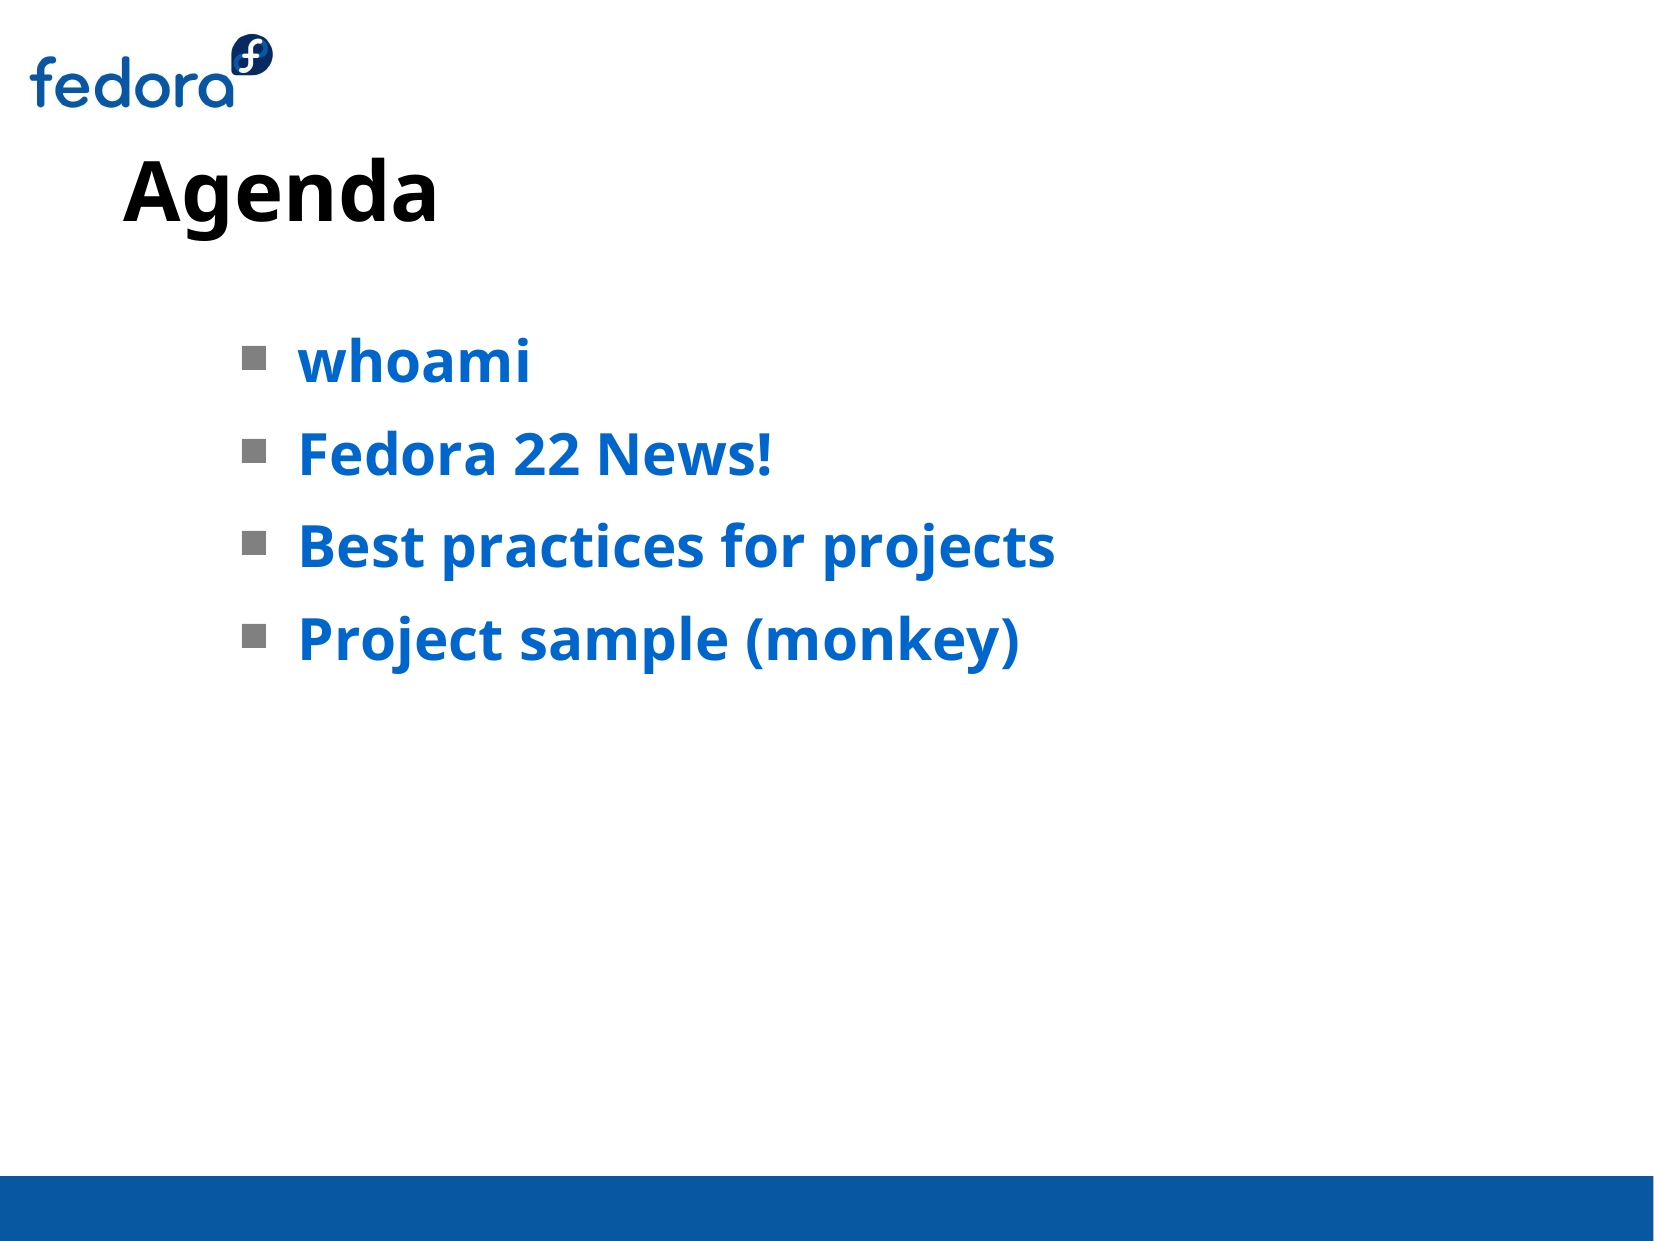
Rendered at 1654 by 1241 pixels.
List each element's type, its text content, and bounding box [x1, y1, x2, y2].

picture [0, 1176, 1654, 1241]
picture [22, 27, 277, 115]
list whoami Fedora 22 News! Best practices for projects Project sample (monkey) [151, 220, 1476, 1041]
title Agenda [123, 123, 1529, 256]
